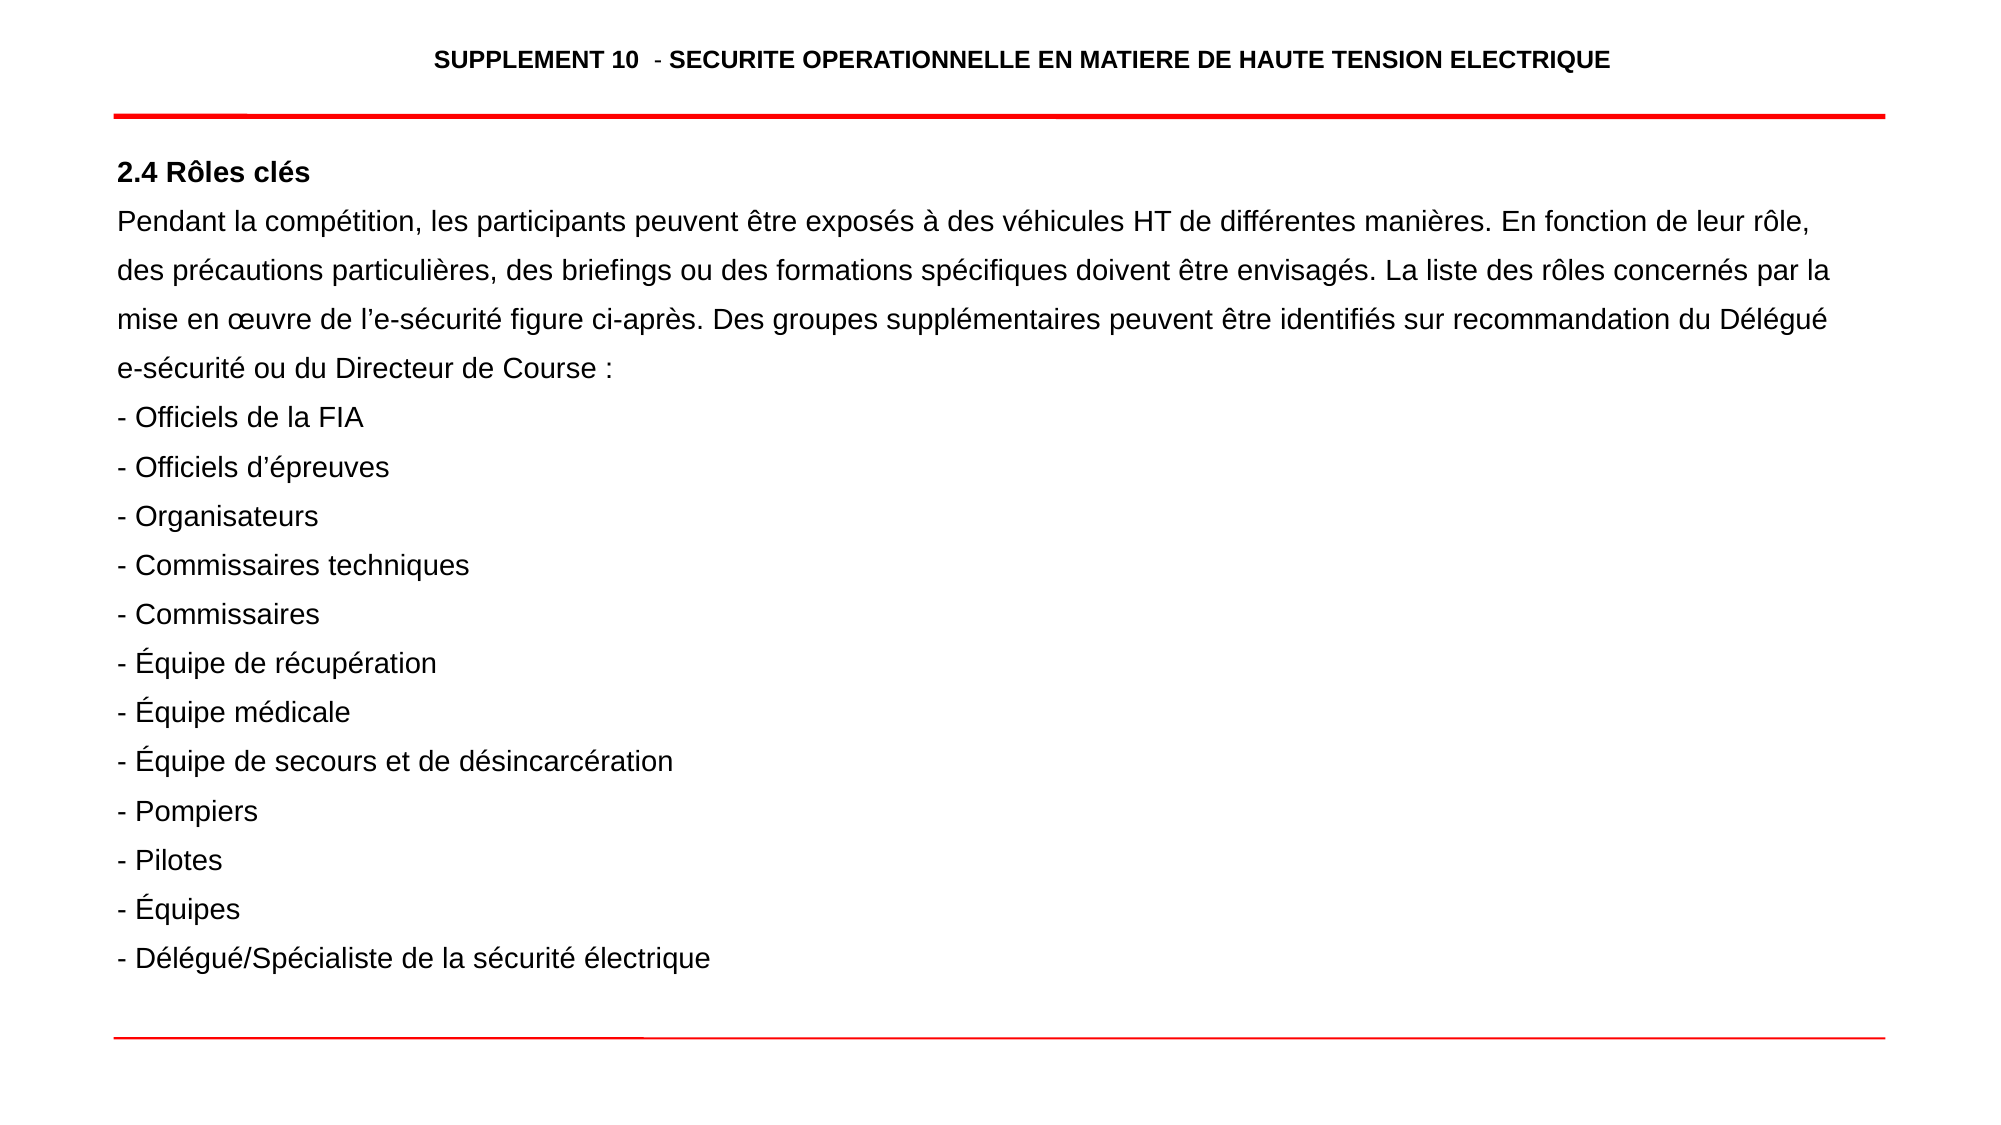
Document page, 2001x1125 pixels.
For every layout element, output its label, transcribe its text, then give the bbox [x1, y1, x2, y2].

text_box 2.4 Rôles clés Pendant la compétition, les participants peuvent être exposés à des véhicules HT de différentes manières. En fonction de leur rôle, des précautions particulières, des briefings ou des formations spécifiques doivent être envisagés. La liste des rôles concernés par la mise en œuvre de l’e-sécurité figure ci-après. Des groupes supplémentaires peuvent être identifiés sur recommandation du Délégué e-sécurité ou du Directeur de Course : - Officiels de la FIA - Officiels d’épreuves - Organisateurs - Commissaires techniques - Commissaires - Équipe de récupération - Équipe médicale - Équipe de secours et de désincarcération - Pompiers - Pilotes - Équipes - Délégué/Spécialiste de la sécurité électrique [102, 132, 1875, 983]
text_box SUPPLEMENT 10 - SECURITE OPERATIONNELLE EN MATIERE DE HAUTE TENSION ELECTRIQUE [173, 38, 1895, 82]
